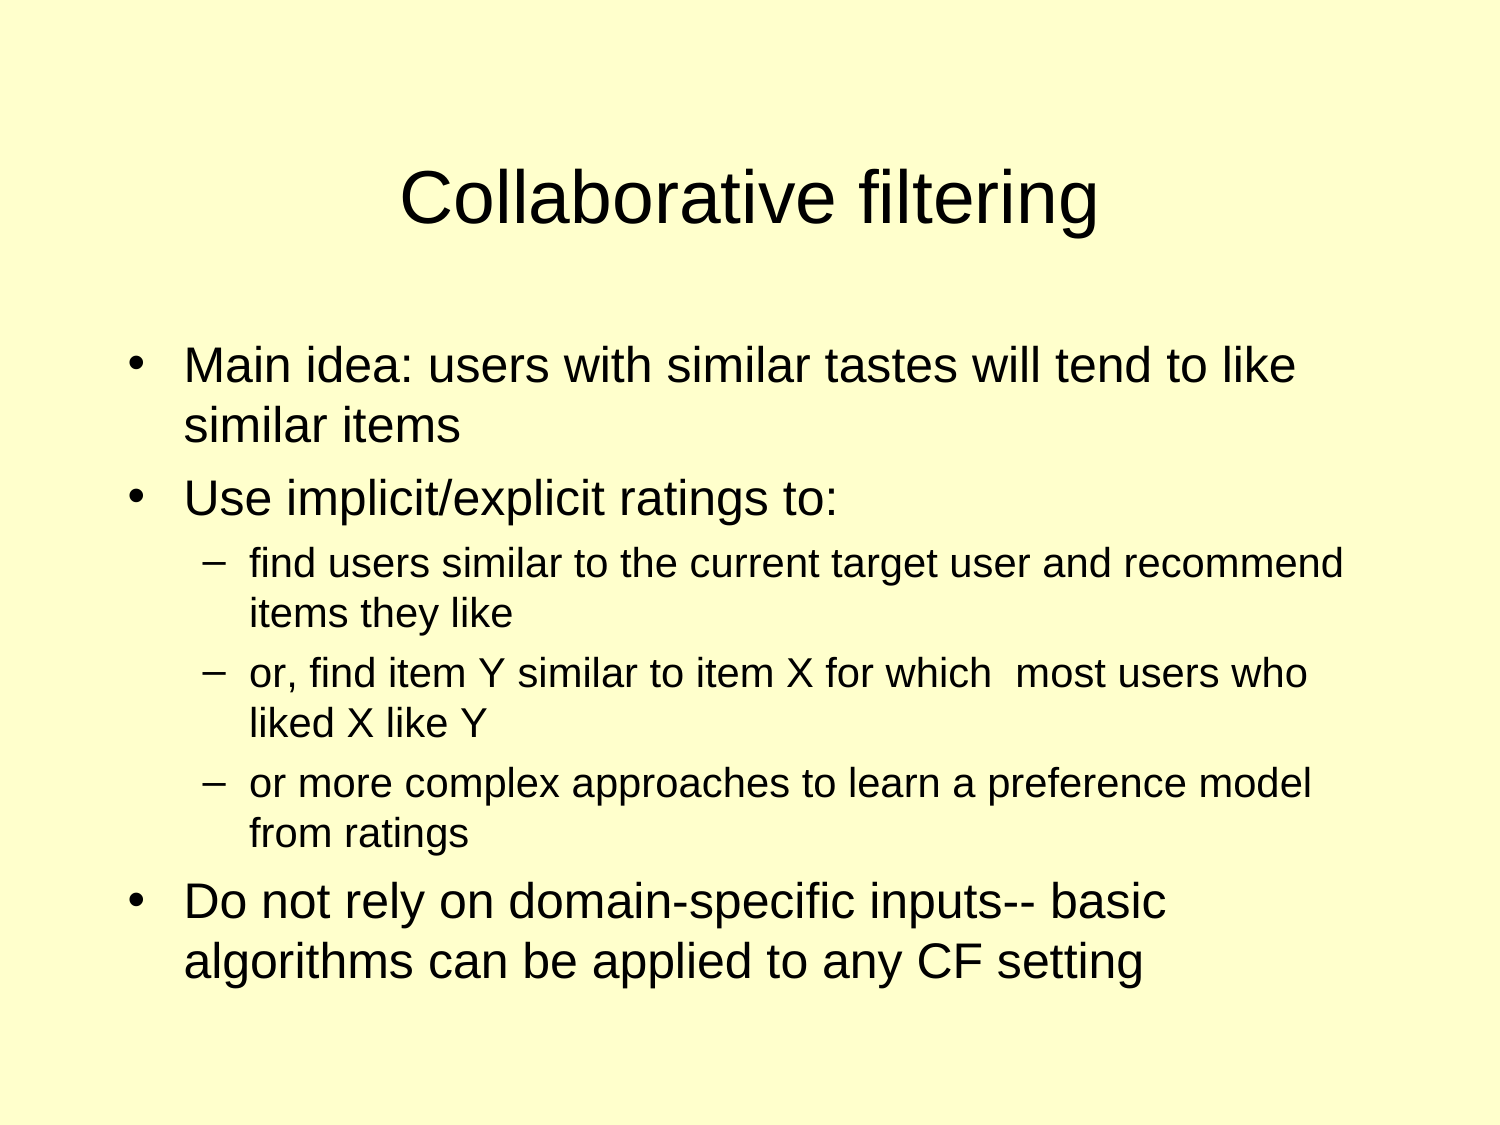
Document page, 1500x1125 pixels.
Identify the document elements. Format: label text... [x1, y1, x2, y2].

list Main idea: users with similar tastes will tend to like similar items Use implicit/explicit ratings to: find users similar to the current target user and recommend items they like or, find item Y similar to item X for which most users who liked X like Y or more complex approaches to learn a preference model from ratings Do not rely on domain-specific inputs-- basic algorithms can be applied to any CF setting [112, 324, 1388, 1001]
title Collaborative filtering [112, 99, 1388, 288]
